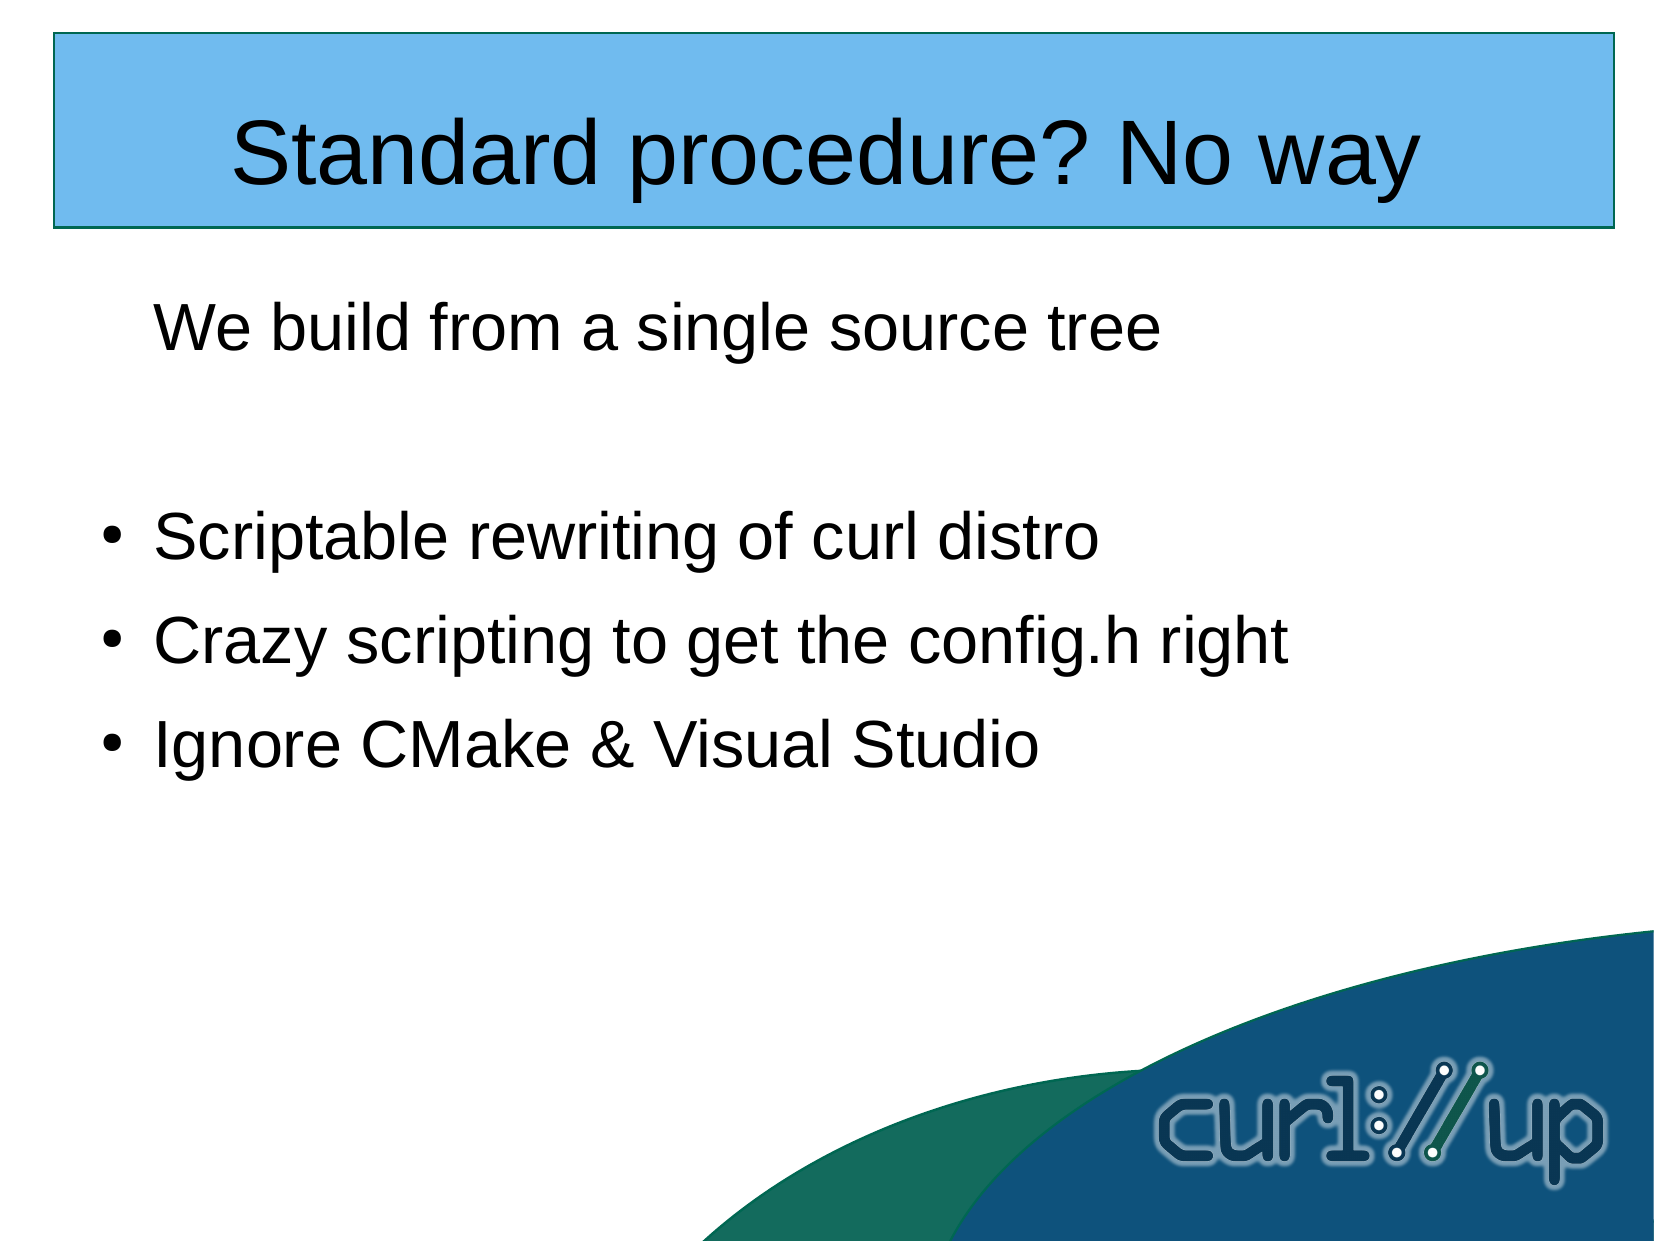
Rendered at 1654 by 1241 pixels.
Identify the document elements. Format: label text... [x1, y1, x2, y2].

list We build from a single source tree Scriptable rewriting of curl distro Crazy scripting to get the config.h right Ignore CMake & Visual Studio [82, 290, 1571, 1010]
title Standard procedure? No way [82, 49, 1571, 257]
